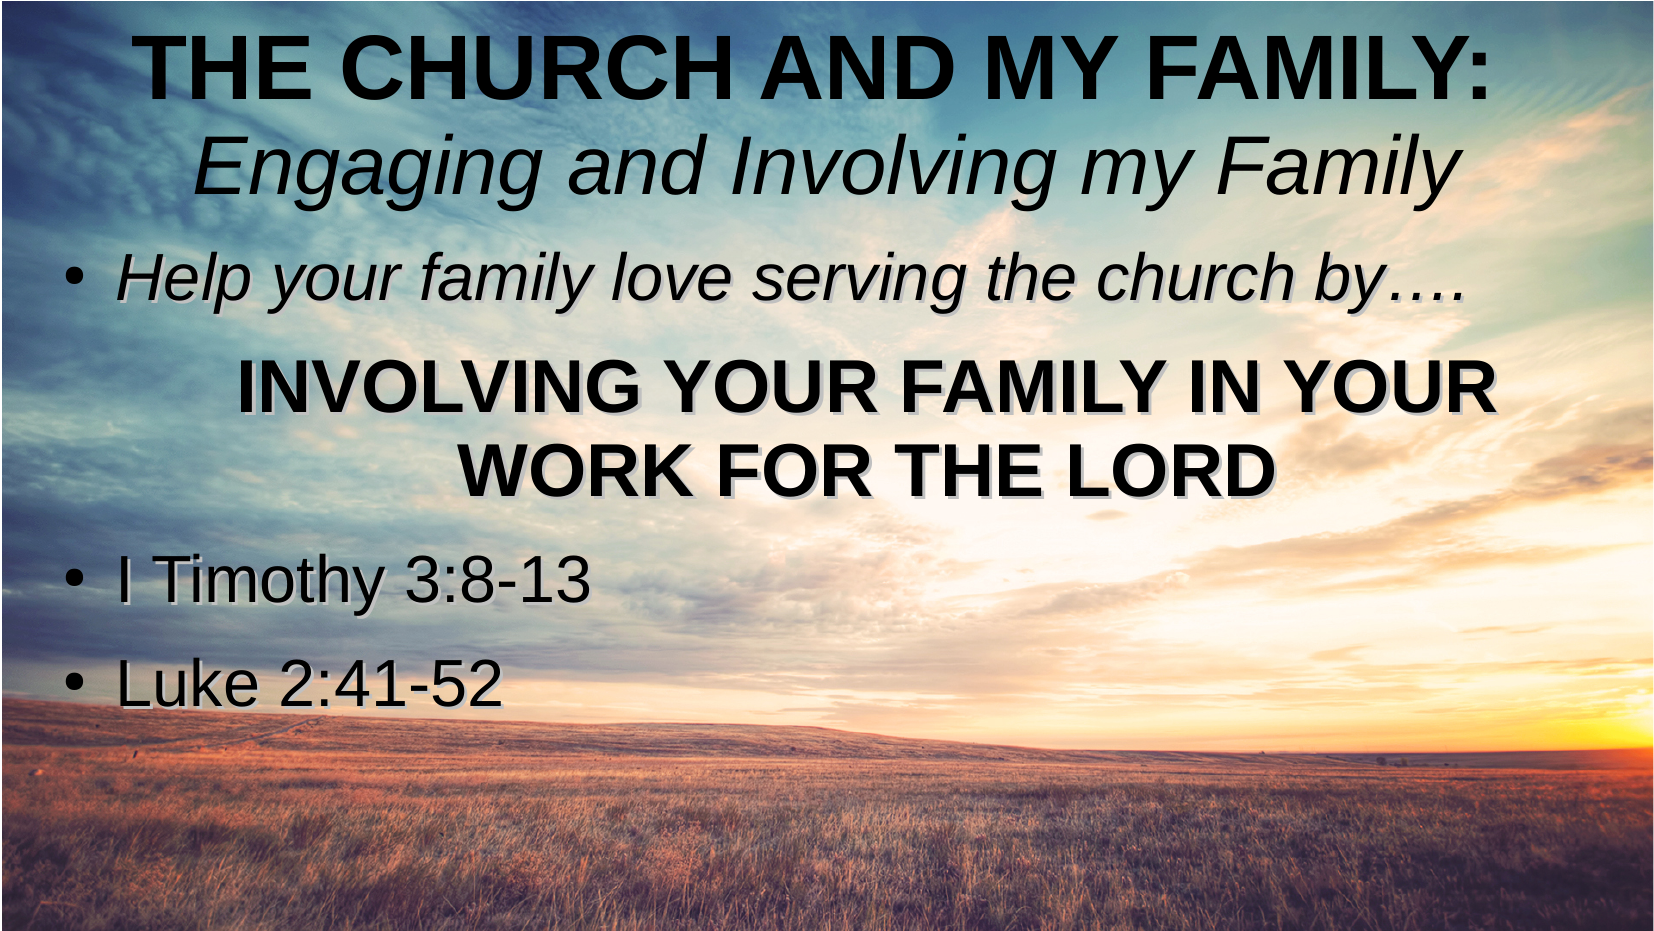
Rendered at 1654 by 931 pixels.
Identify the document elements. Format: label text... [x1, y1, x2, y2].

title THE CHURCH AND MY FAMILY: Engaging and Involving my Family [82, 16, 1571, 213]
picture [2, 1, 1654, 931]
list Help your family love serving the church by…. INVOLVING YOUR FAMILY IN YOUR WORK FOR THE LORD I Timothy 3:8-13 Luke 2:41-52 [45, 240, 1621, 901]
